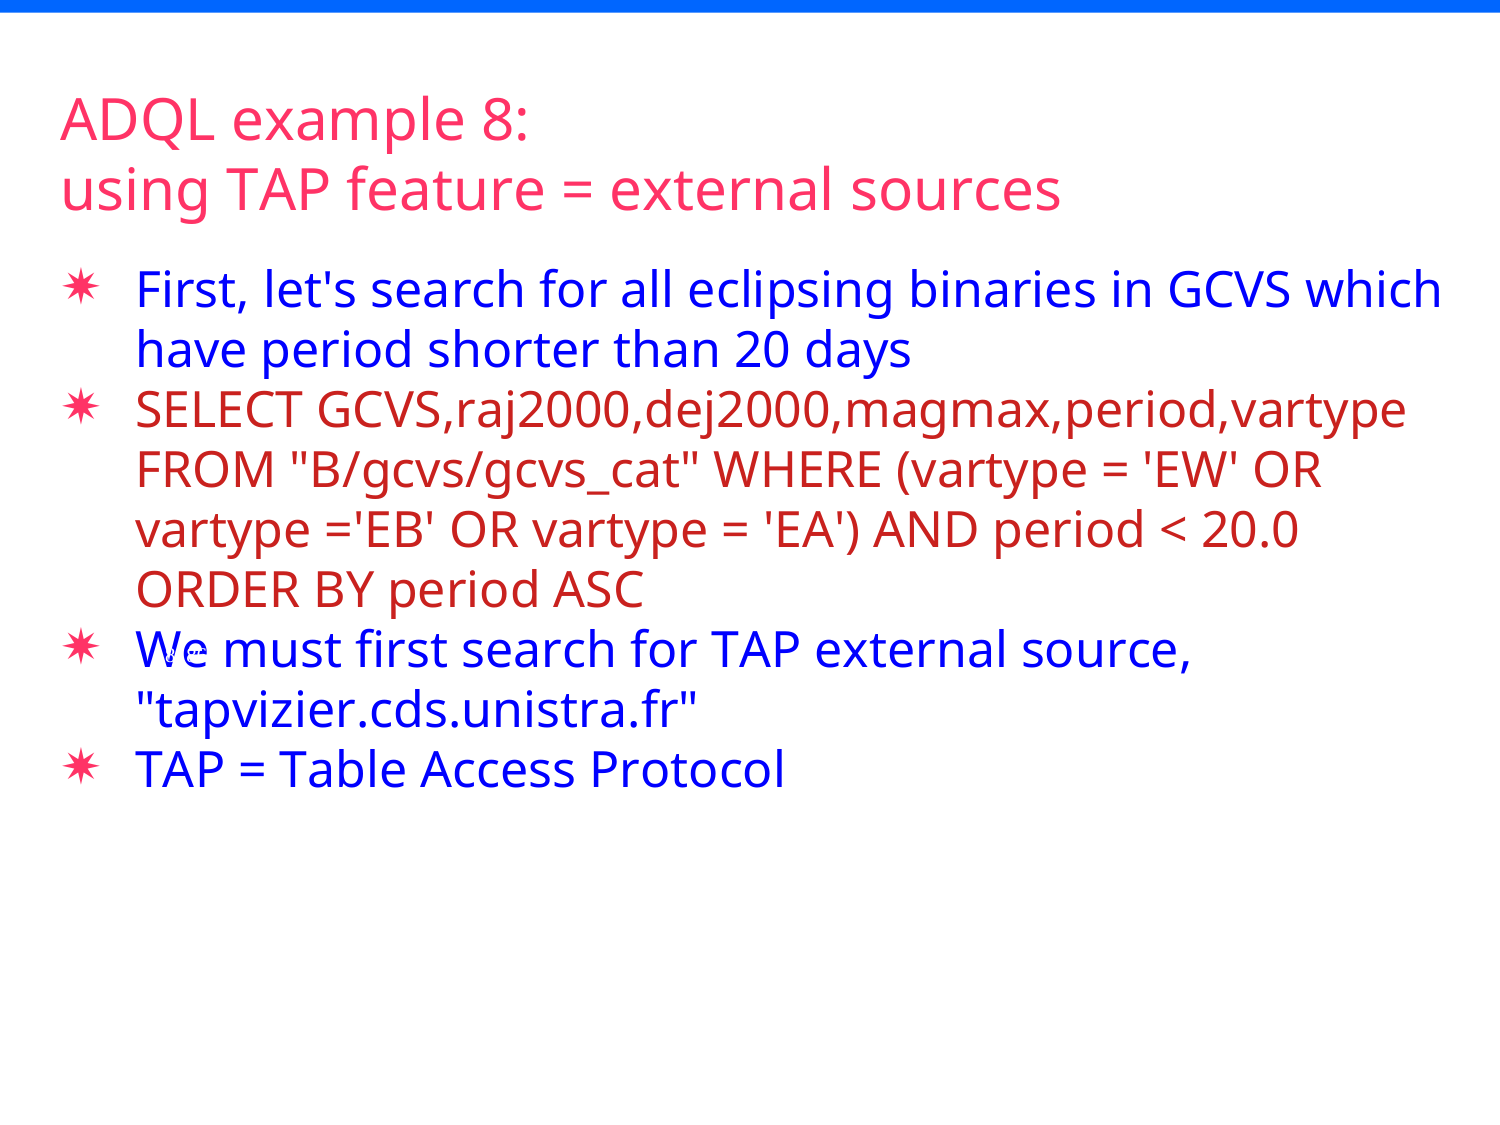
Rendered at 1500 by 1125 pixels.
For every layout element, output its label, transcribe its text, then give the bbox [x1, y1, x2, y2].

text_box 81867 [150, 634, 233, 675]
text_box ADQL example 8: using TAP feature = external sources [45, 75, 1313, 300]
text_box First, let's search for all eclipsing binaries in GCVS which have period shorter than 20 days SELECT GCVS,raj2000,dej2000,magmax,period,vartype FROM "B/gcvs/gcvs_cat" WHERE (vartype = 'EW' OR vartype ='EB' OR vartype = 'EA') AND period < 20.0 ORDER BY period ASC We must first search for TAP external source, "tapvizier.cds.unistra.fr" TAP = Table Access Protocol [45, 190, 1463, 1094]
